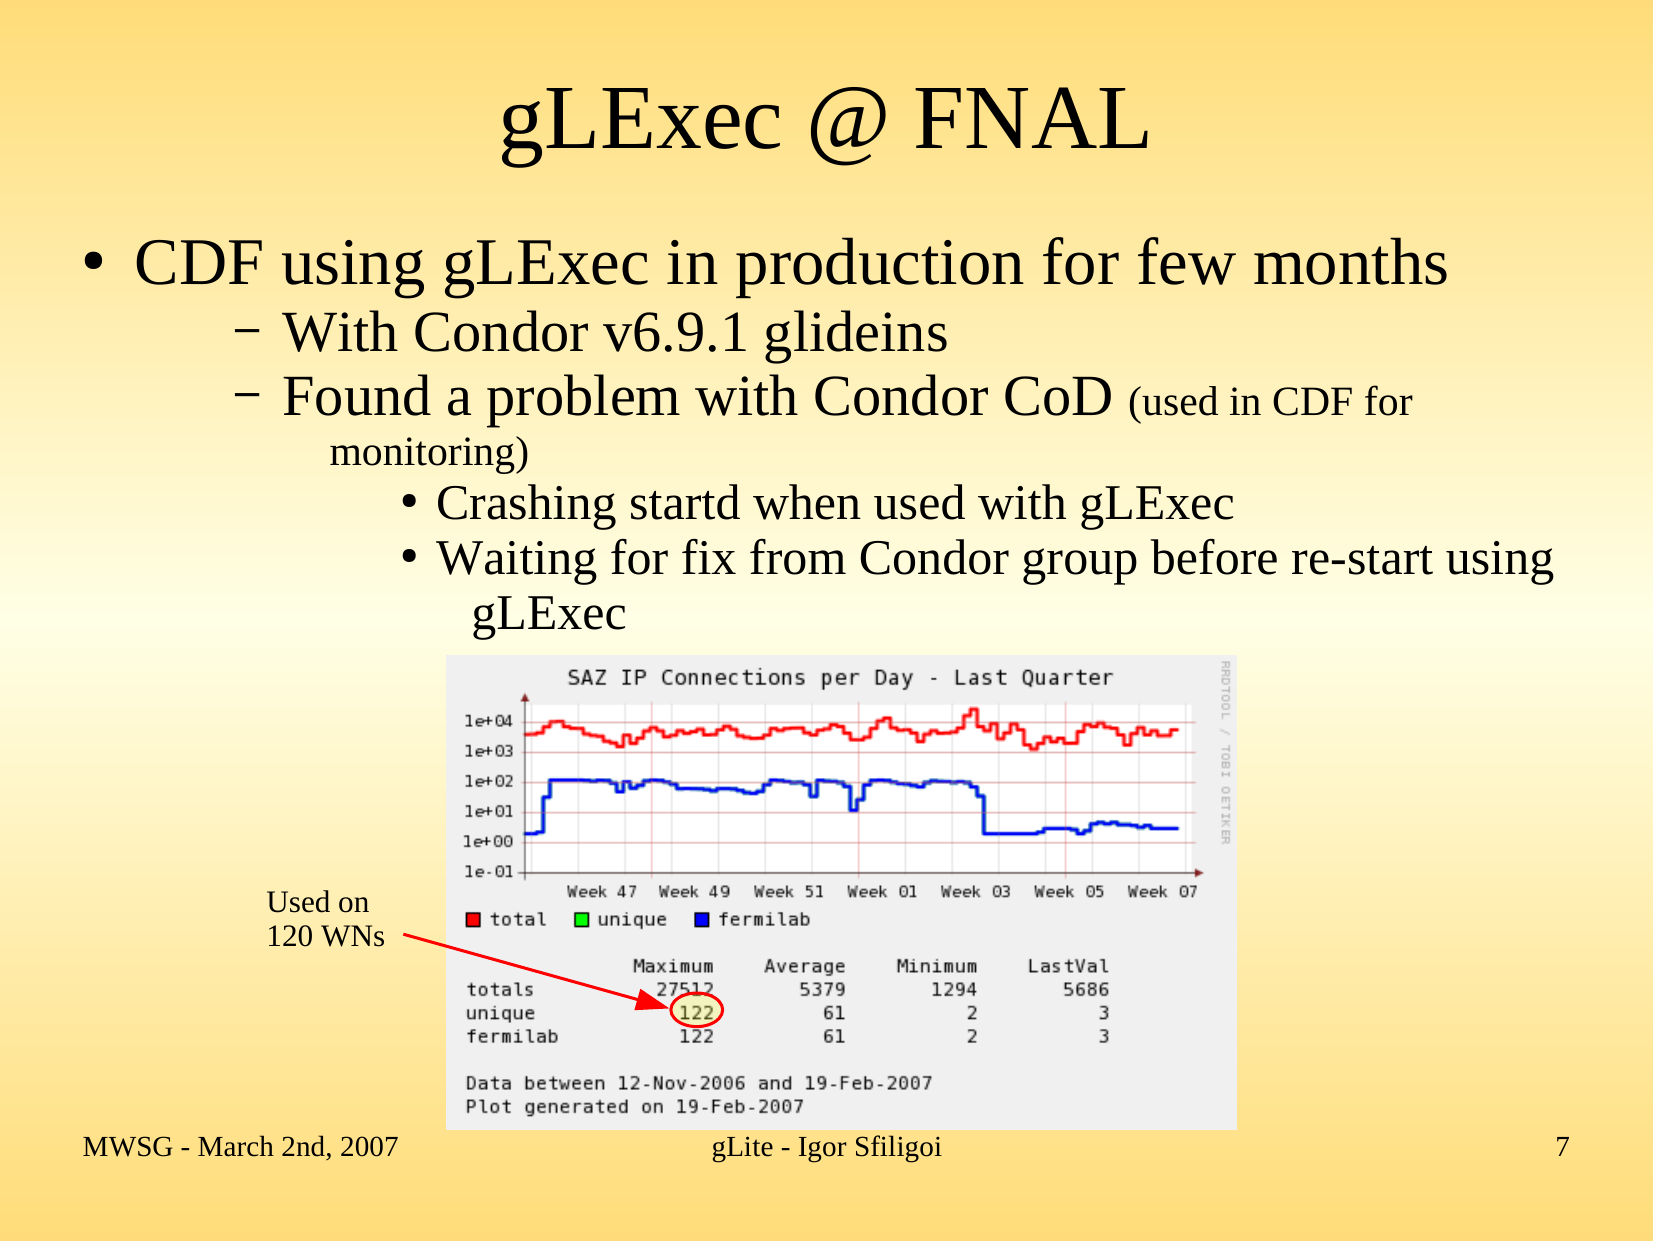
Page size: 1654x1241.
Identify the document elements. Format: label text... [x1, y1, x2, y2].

picture [446, 655, 1237, 1130]
list CDF using gLExec in production for few months With Condor v6.9.1 glideins Found a problem with Condor CoD (used in CDF for monitoring) Crashing startd when used with gLExec Waiting for fix from Condor group before re-start using gLExec [46, 225, 1603, 1045]
title gLExec @ FNAL [82, 13, 1571, 222]
text_box [670, 993, 723, 1027]
text_box Used on 120 WNs [251, 876, 401, 979]
